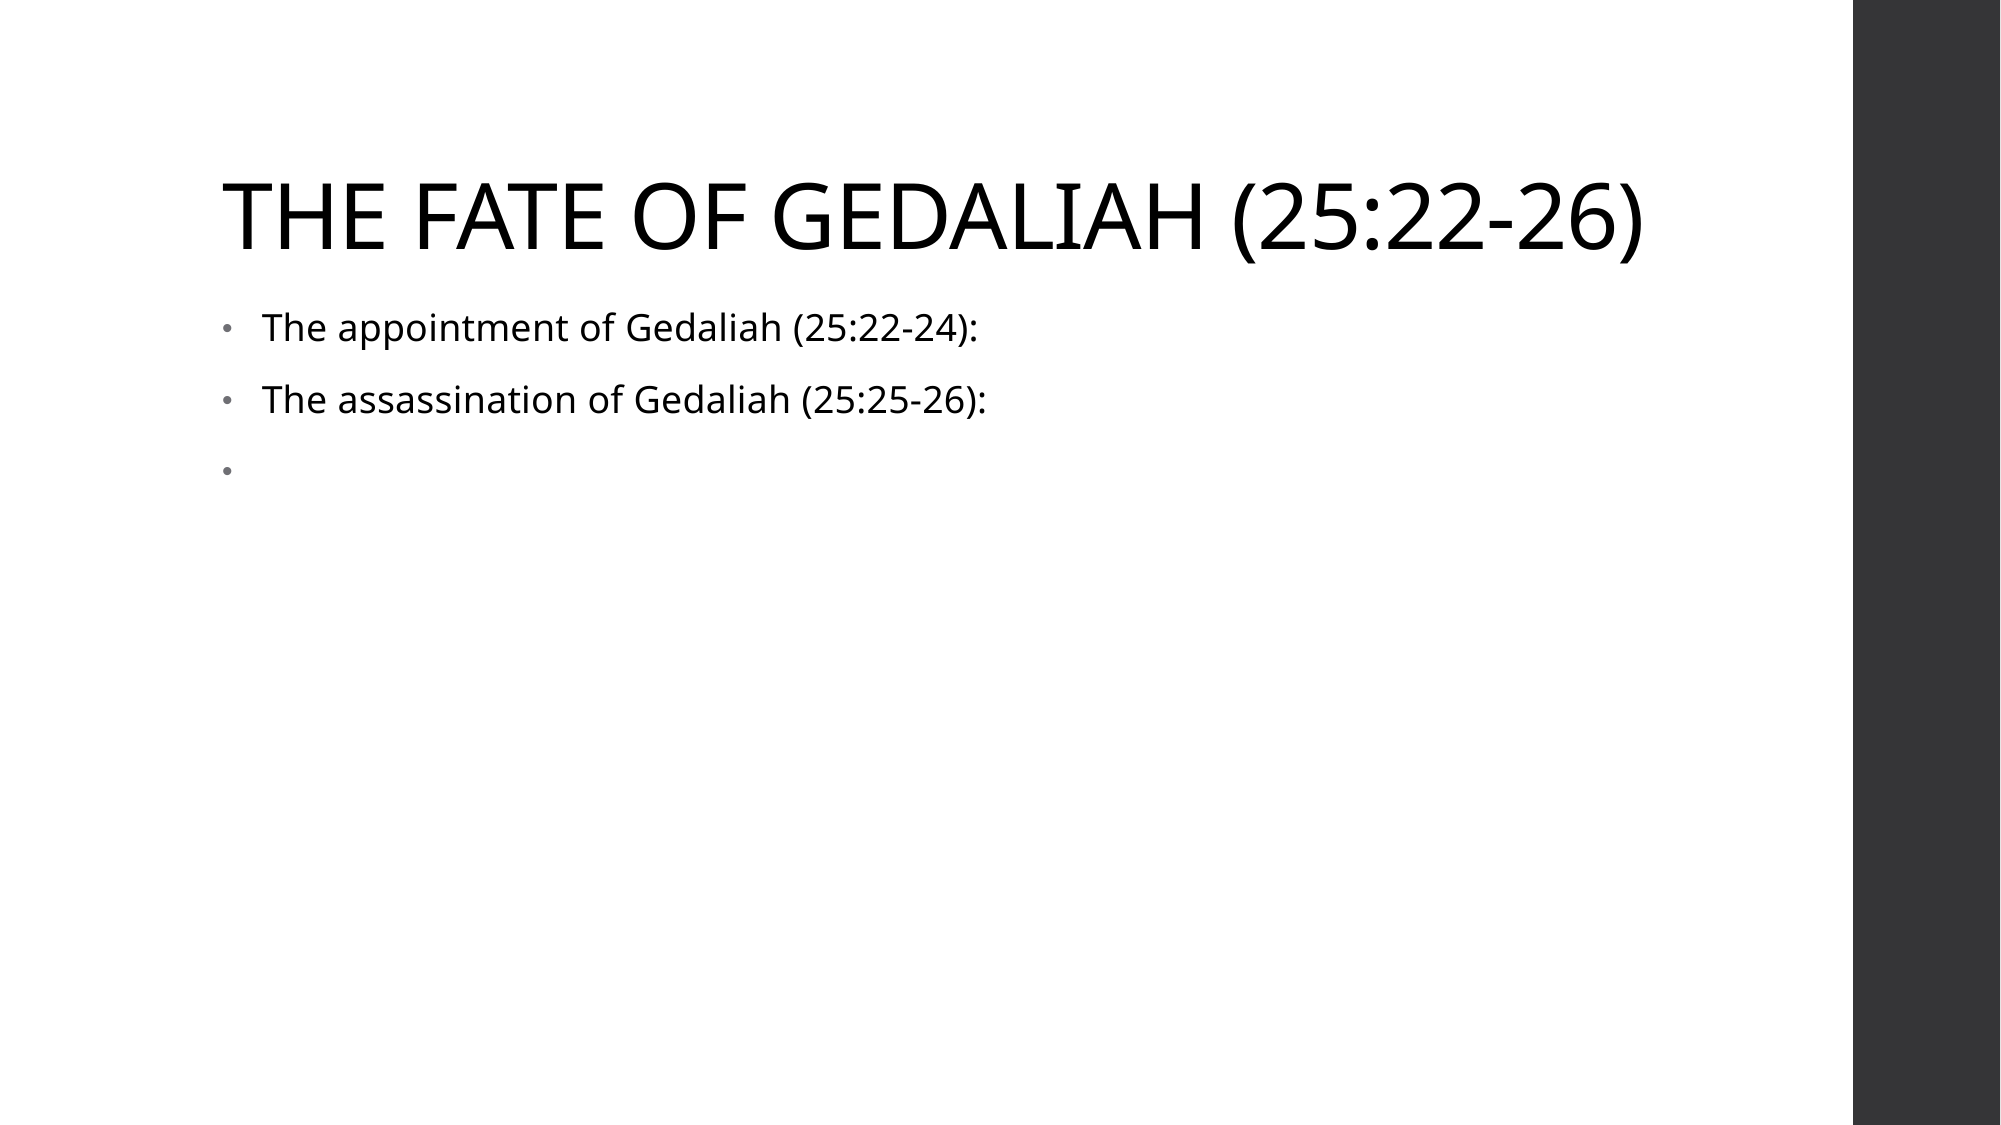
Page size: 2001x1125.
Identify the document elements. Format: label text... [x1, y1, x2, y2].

list The appointment of Gedaliah (25:22-24): The assassination of Gedaliah (25:25-26): [206, 299, 1617, 1014]
title THE FATE OF GEDALIAH (25:22-26) [206, 60, 1797, 278]
